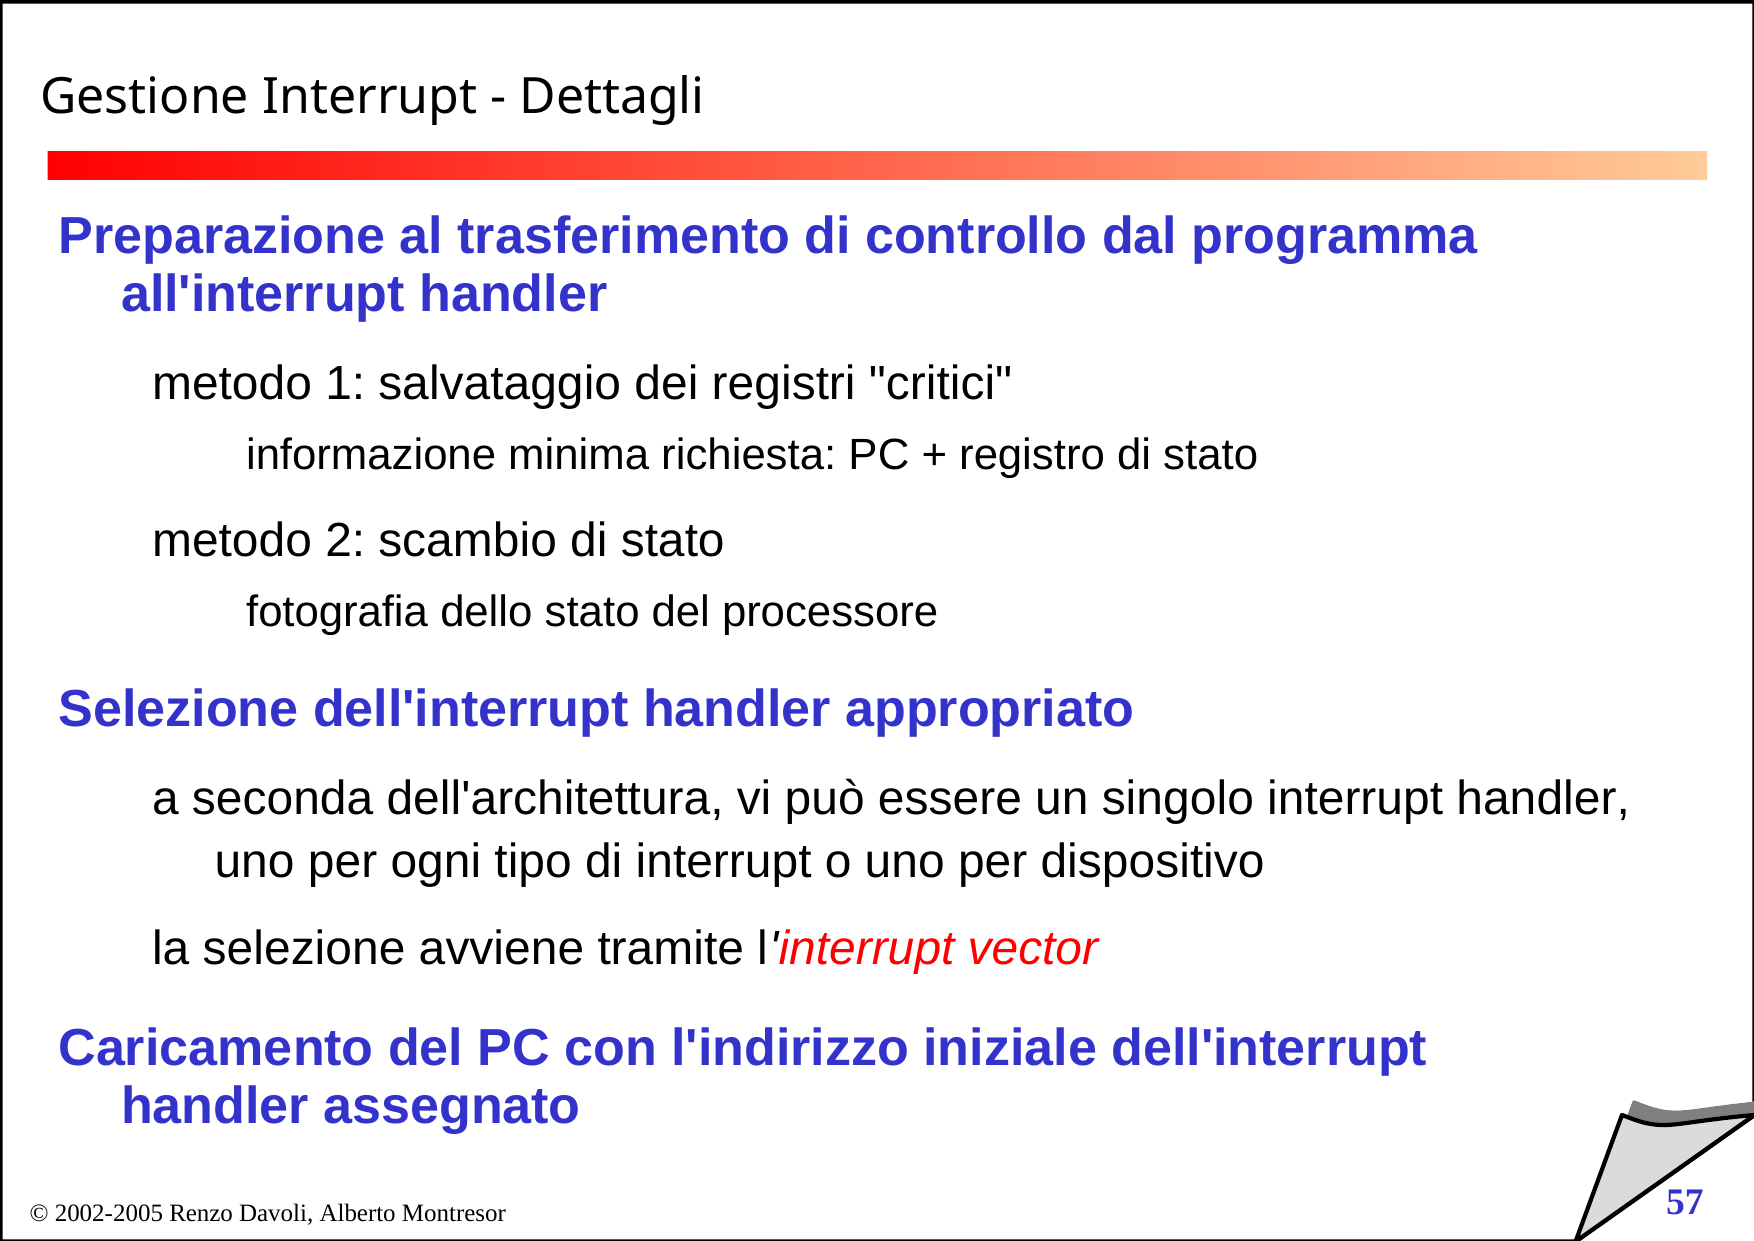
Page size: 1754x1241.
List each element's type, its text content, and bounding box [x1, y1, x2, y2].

title Gestione Interrupt - Dettagli [40, 49, 1714, 144]
list Preparazione al trasferimento di controllo dal programma all'interrupt handler metodo 1: salvataggio dei registri "critici" informazione minima richiesta: PC + registro di stato metodo 2: scambio di stato fotografia dello stato del processore Selezione dell'interrupt handler appropriato a seconda dell'architettura, vi può essere un singolo interrupt handler, uno per ogni tipo di interrupt o uno per dispositivo la selezione avviene tramite l'interrupt vector Caricamento del PC con l'indirizzo iniziale dell'interrupt handler assegnato [58, 206, 1696, 1174]
